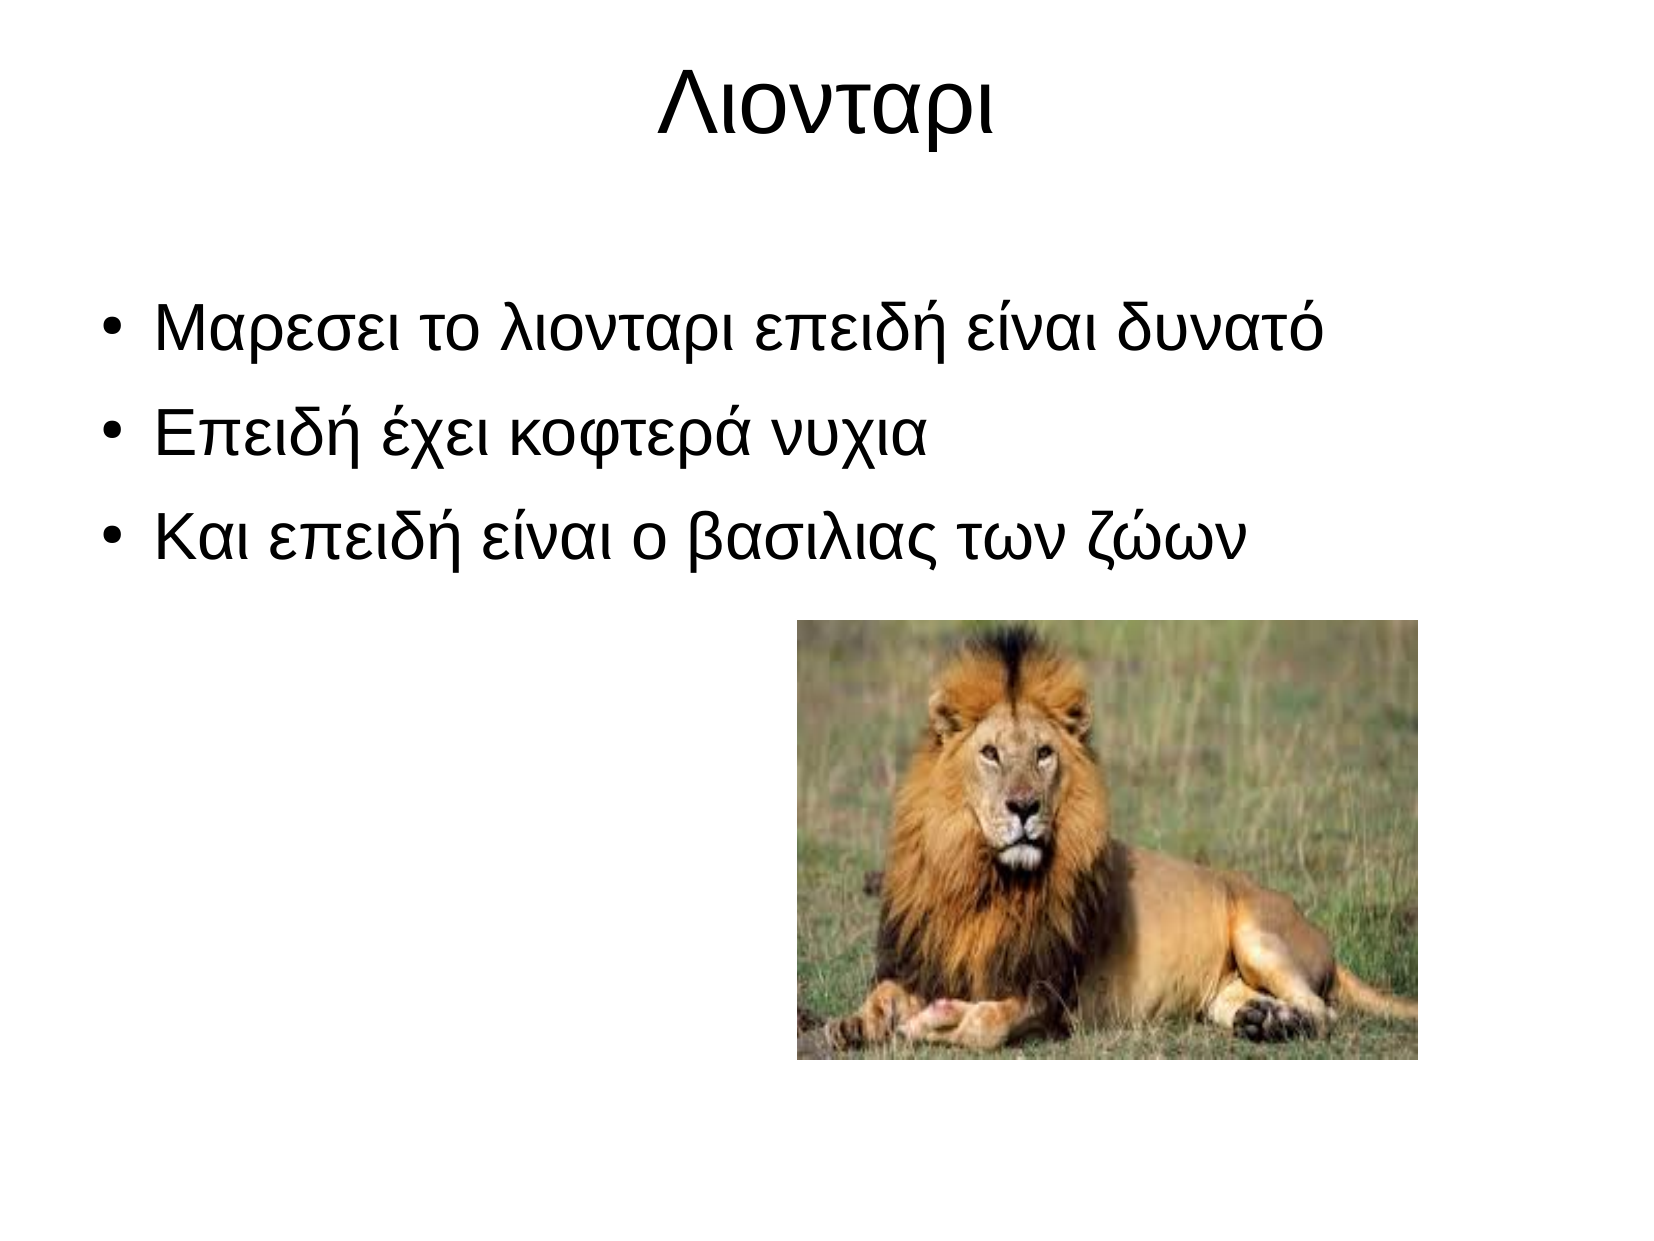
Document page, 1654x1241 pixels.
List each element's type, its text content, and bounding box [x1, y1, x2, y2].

picture [797, 620, 1418, 1060]
title Λιονταρι [82, 49, 1571, 257]
list Μαρεσει το λιονταρι επειδή είναι δυνατό Επειδή έχει κοφτερά νυχια Και επειδή είναι ο βασιλιας των ζώων [82, 290, 1571, 1109]
